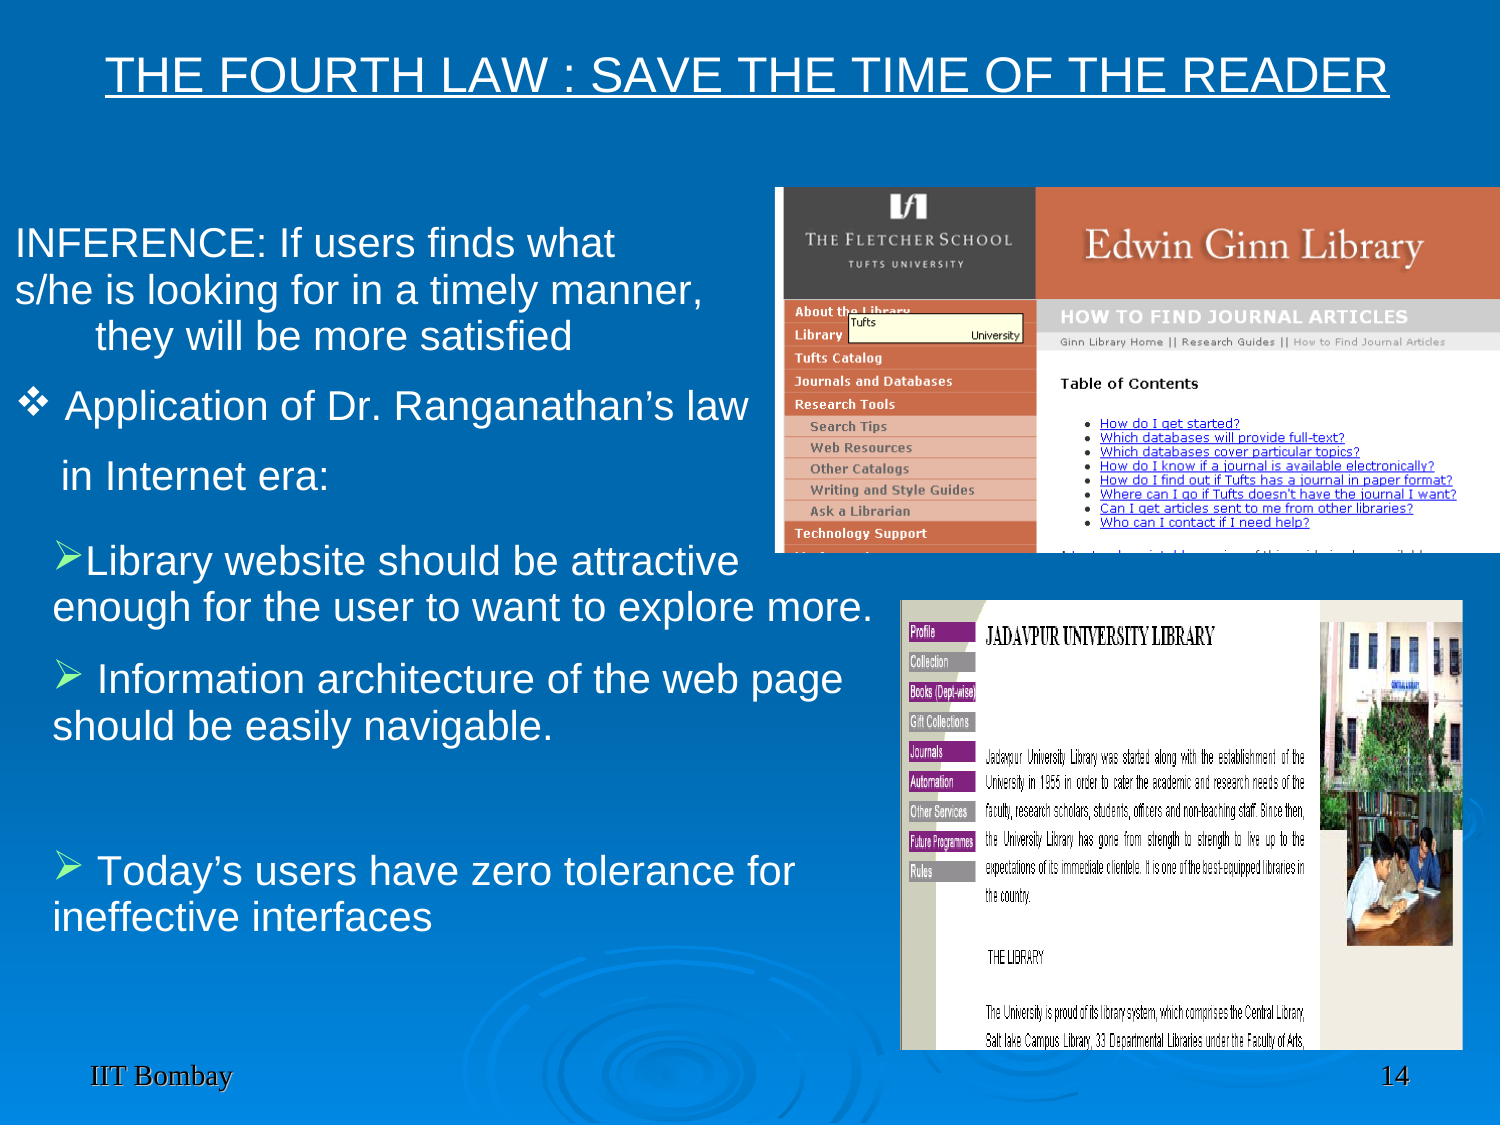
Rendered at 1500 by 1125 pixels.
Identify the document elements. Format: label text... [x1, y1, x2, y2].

text_box Library website should be attractive enough for the user to want to explore more. Information architecture of the web page should be easily navigable. Today’s users have zero tolerance for ineffective interfaces [37, 529, 1426, 1021]
text_box INFERENCE: If users finds what s/he is looking for in a timely manner, they will be more satisfied Application of Dr. Ranganathan’s law in Internet era: [0, 212, 774, 508]
picture [774, 187, 1500, 553]
text_box THE FOURTH LAW : SAVE THE TIME OF THE READER [89, 39, 1500, 111]
picture [900, 600, 1463, 1051]
